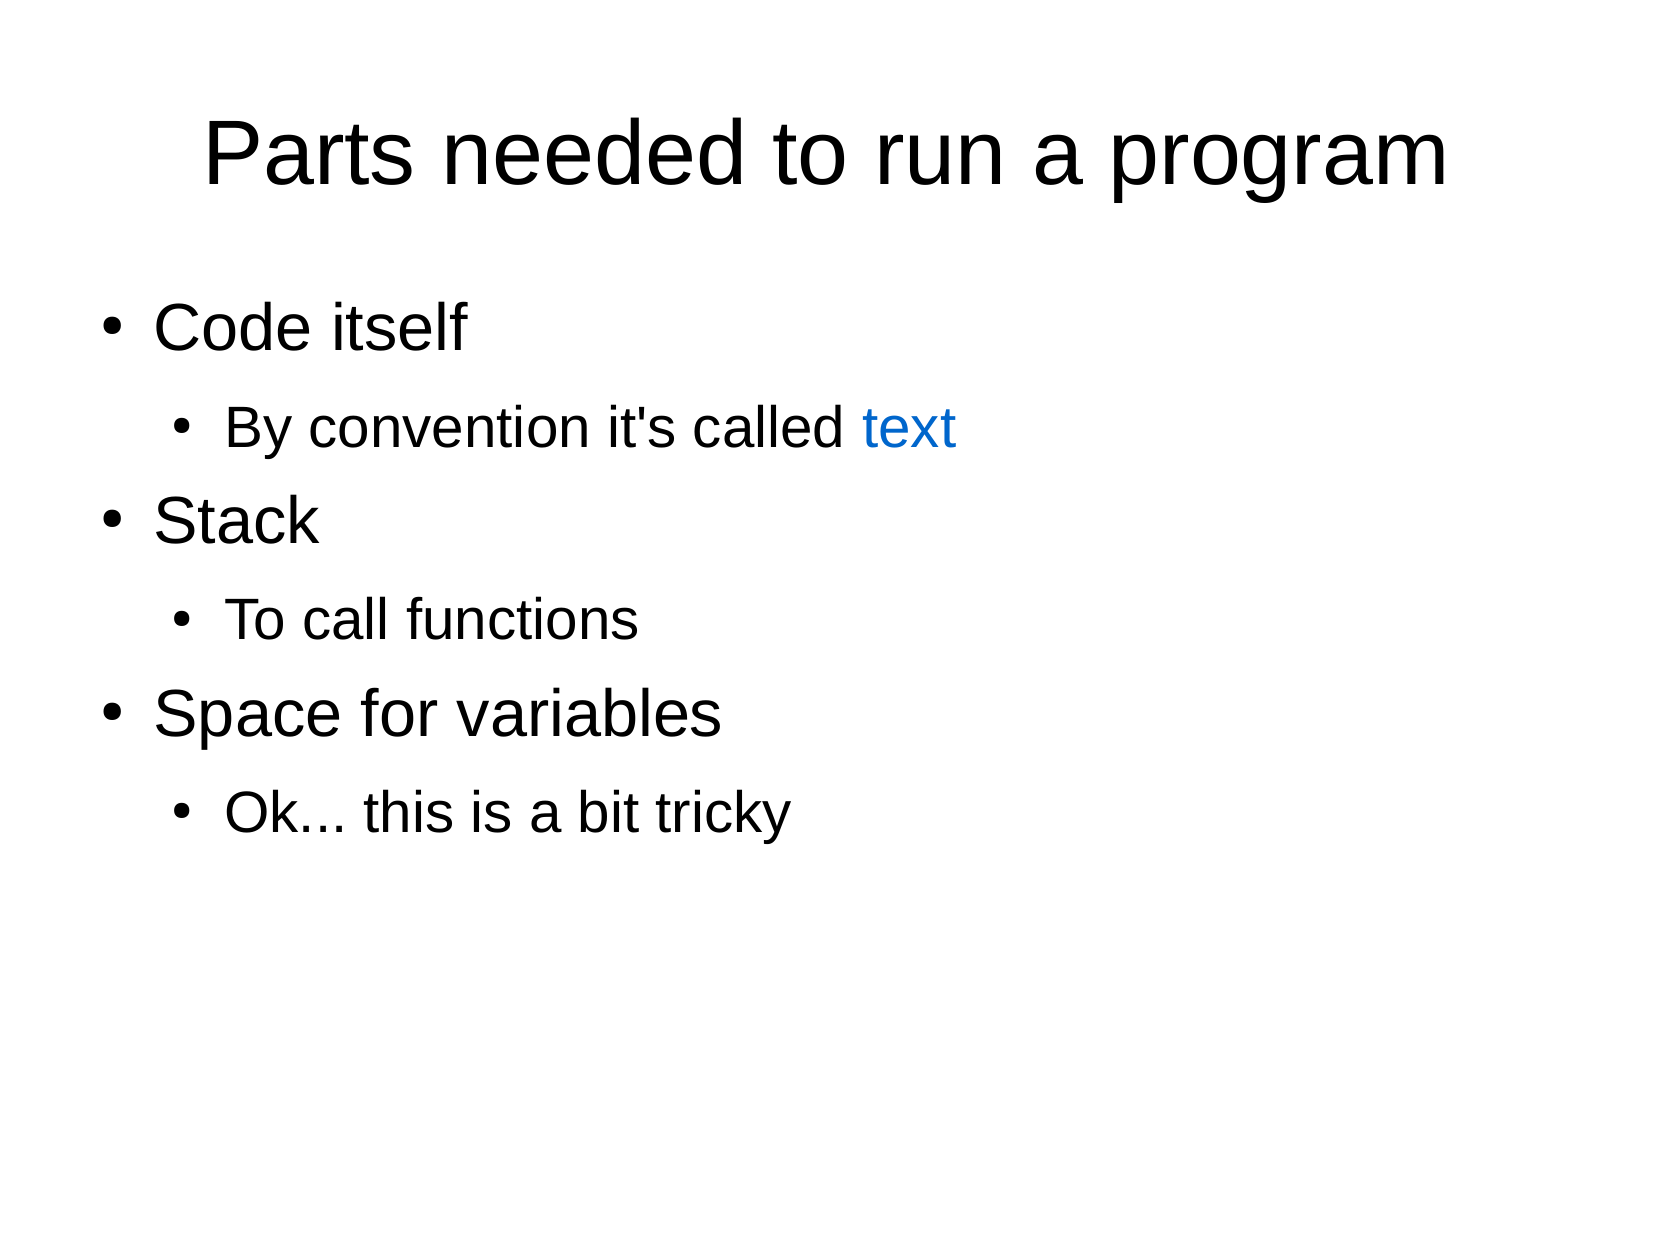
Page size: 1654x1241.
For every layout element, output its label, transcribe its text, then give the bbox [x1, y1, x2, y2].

title Parts needed to run a program [82, 49, 1571, 257]
list Code itself By convention it's called text Stack To call functions Space for variables Ok... this is a bit tricky [82, 290, 1571, 1010]
